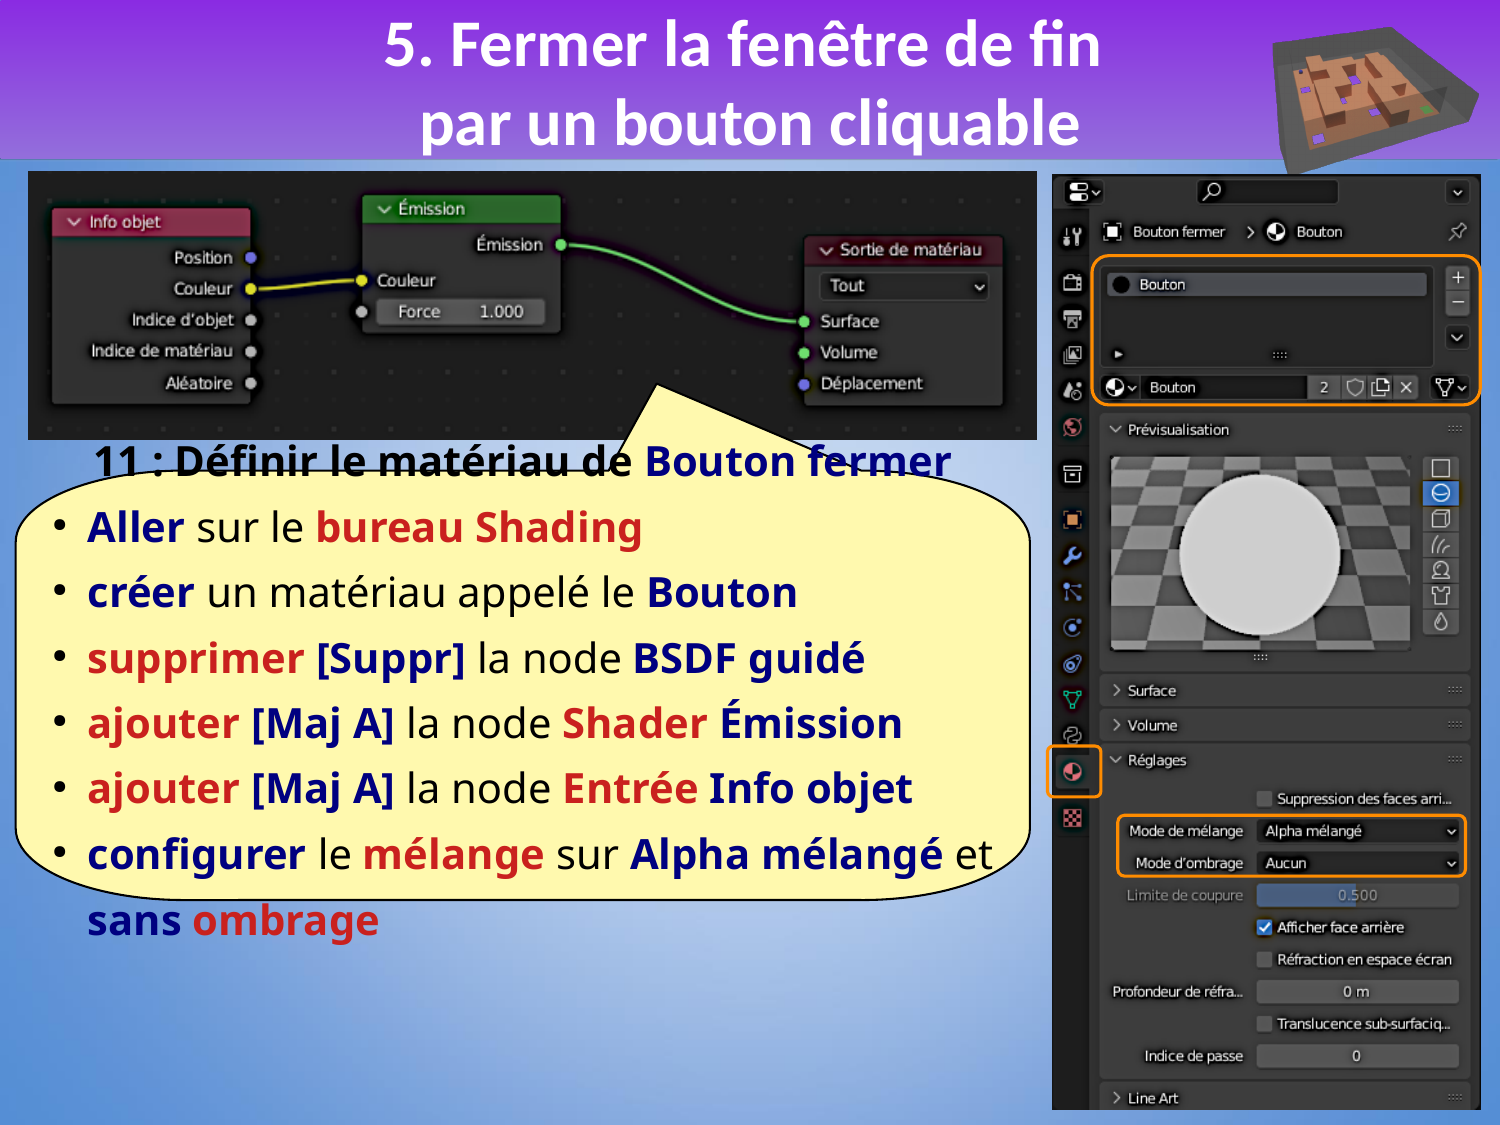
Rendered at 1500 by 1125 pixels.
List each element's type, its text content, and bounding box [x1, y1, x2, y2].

text_box 5. Fermer la fenêtre de fin par un bouton cliquable [0, 0, 1500, 159]
picture [0, 27, 1500, 1125]
text_box 11 : Définir le matériau de Bouton fermer Aller sur le bureau Shading créer un matériau appelé le Bouton supprimer [Suppr] la node BSDF guidé ajouter [Maj A] la node Shader Émission ajouter [Maj A] la node Entrée Info objet configurer le mélange sur Alpha mélangé et sans ombrage [15, 383, 1030, 901]
